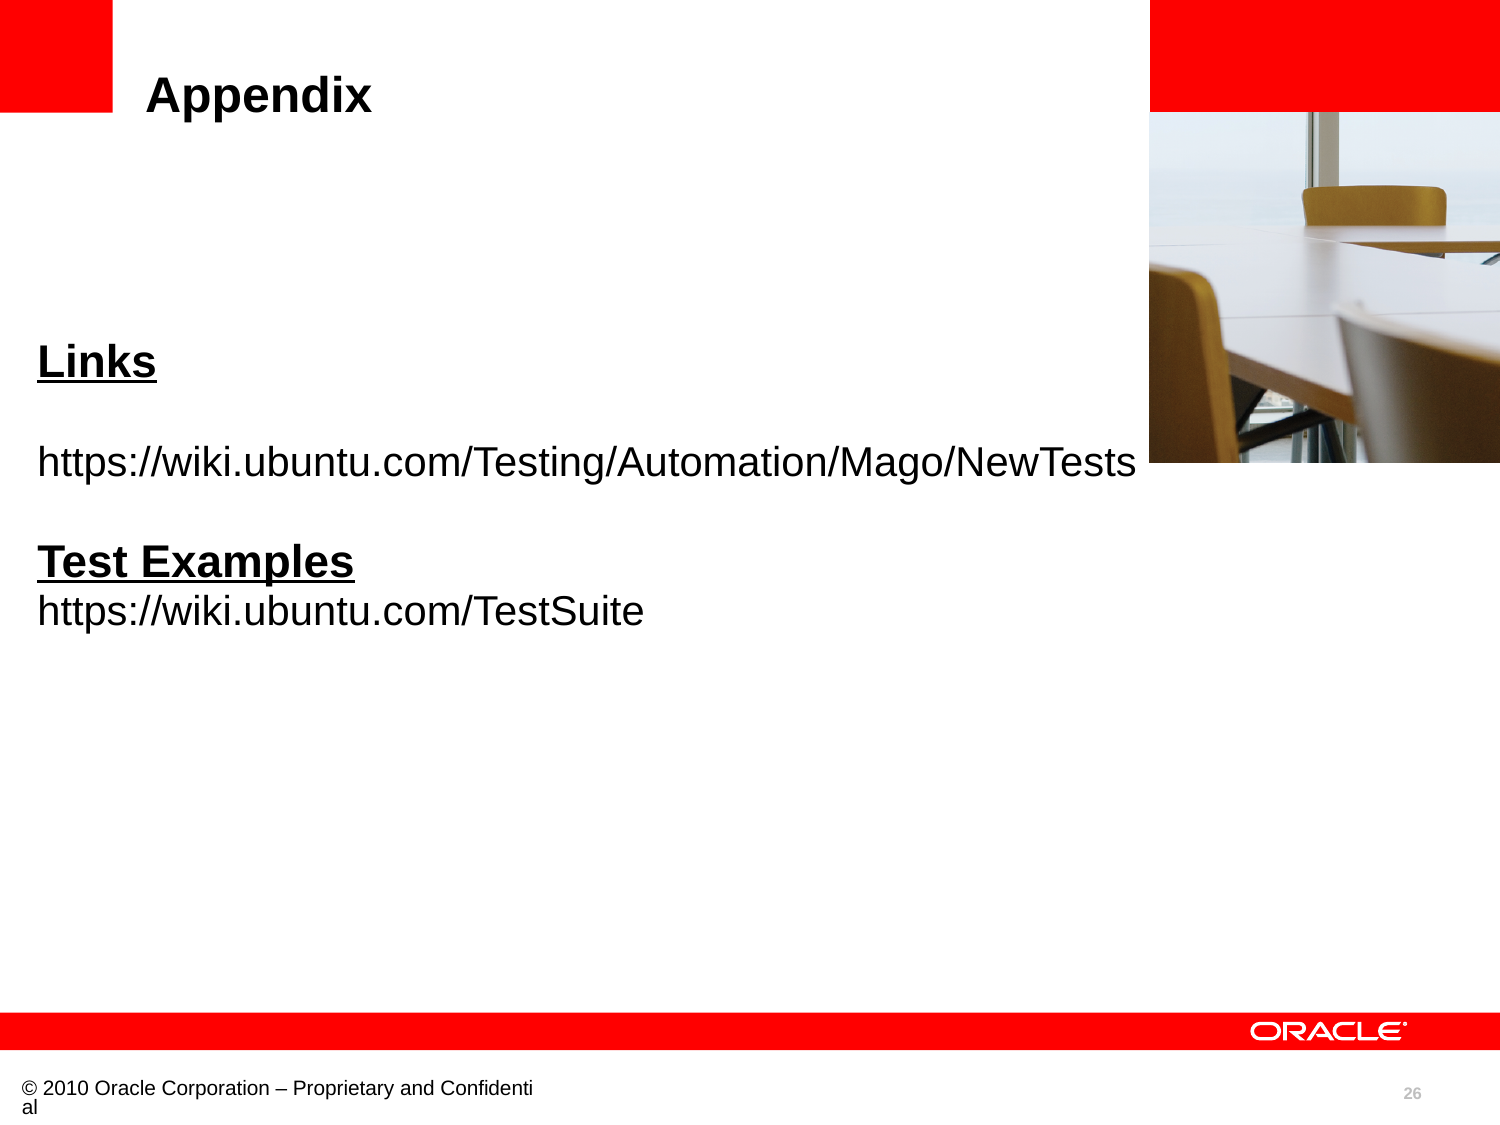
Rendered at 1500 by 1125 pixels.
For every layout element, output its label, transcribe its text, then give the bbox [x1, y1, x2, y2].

subtitle Links https://wiki.ubuntu.com/Testing/Automation/Mago/NewTests Test Examples https://wiki.ubuntu.com/TestSuite [37, 146, 1297, 875]
picture [1149, 0, 1500, 463]
title Appendix [145, 67, 1112, 146]
